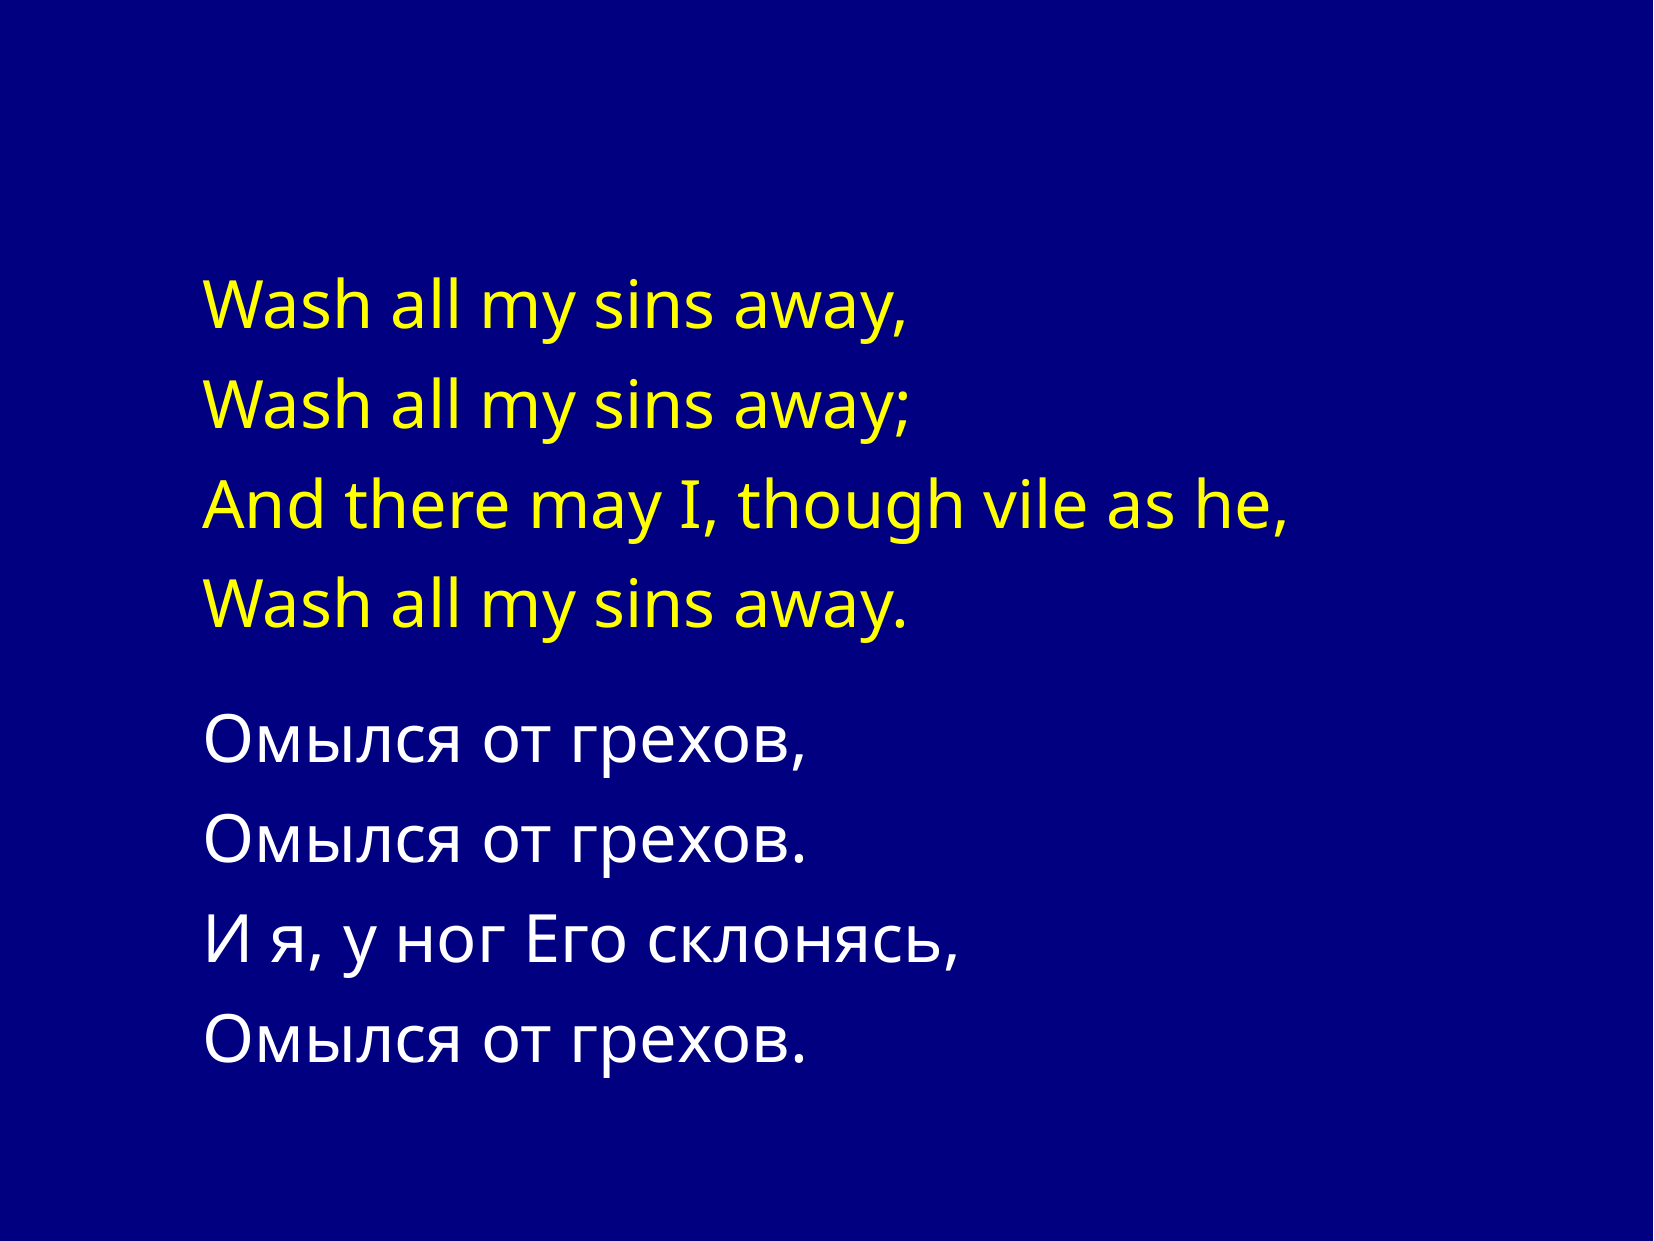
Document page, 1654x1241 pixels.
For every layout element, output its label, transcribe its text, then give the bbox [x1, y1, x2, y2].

text_box Омылся от грехов, Омылся от грехов. И я, у ног Его склонясь, Омылся от грехов. [75, 675, 1576, 1163]
text_box Wash all my sins away, Wash all my sins away; And there may I, though vile as he, Wash all my sins away. [75, 150, 1653, 638]
